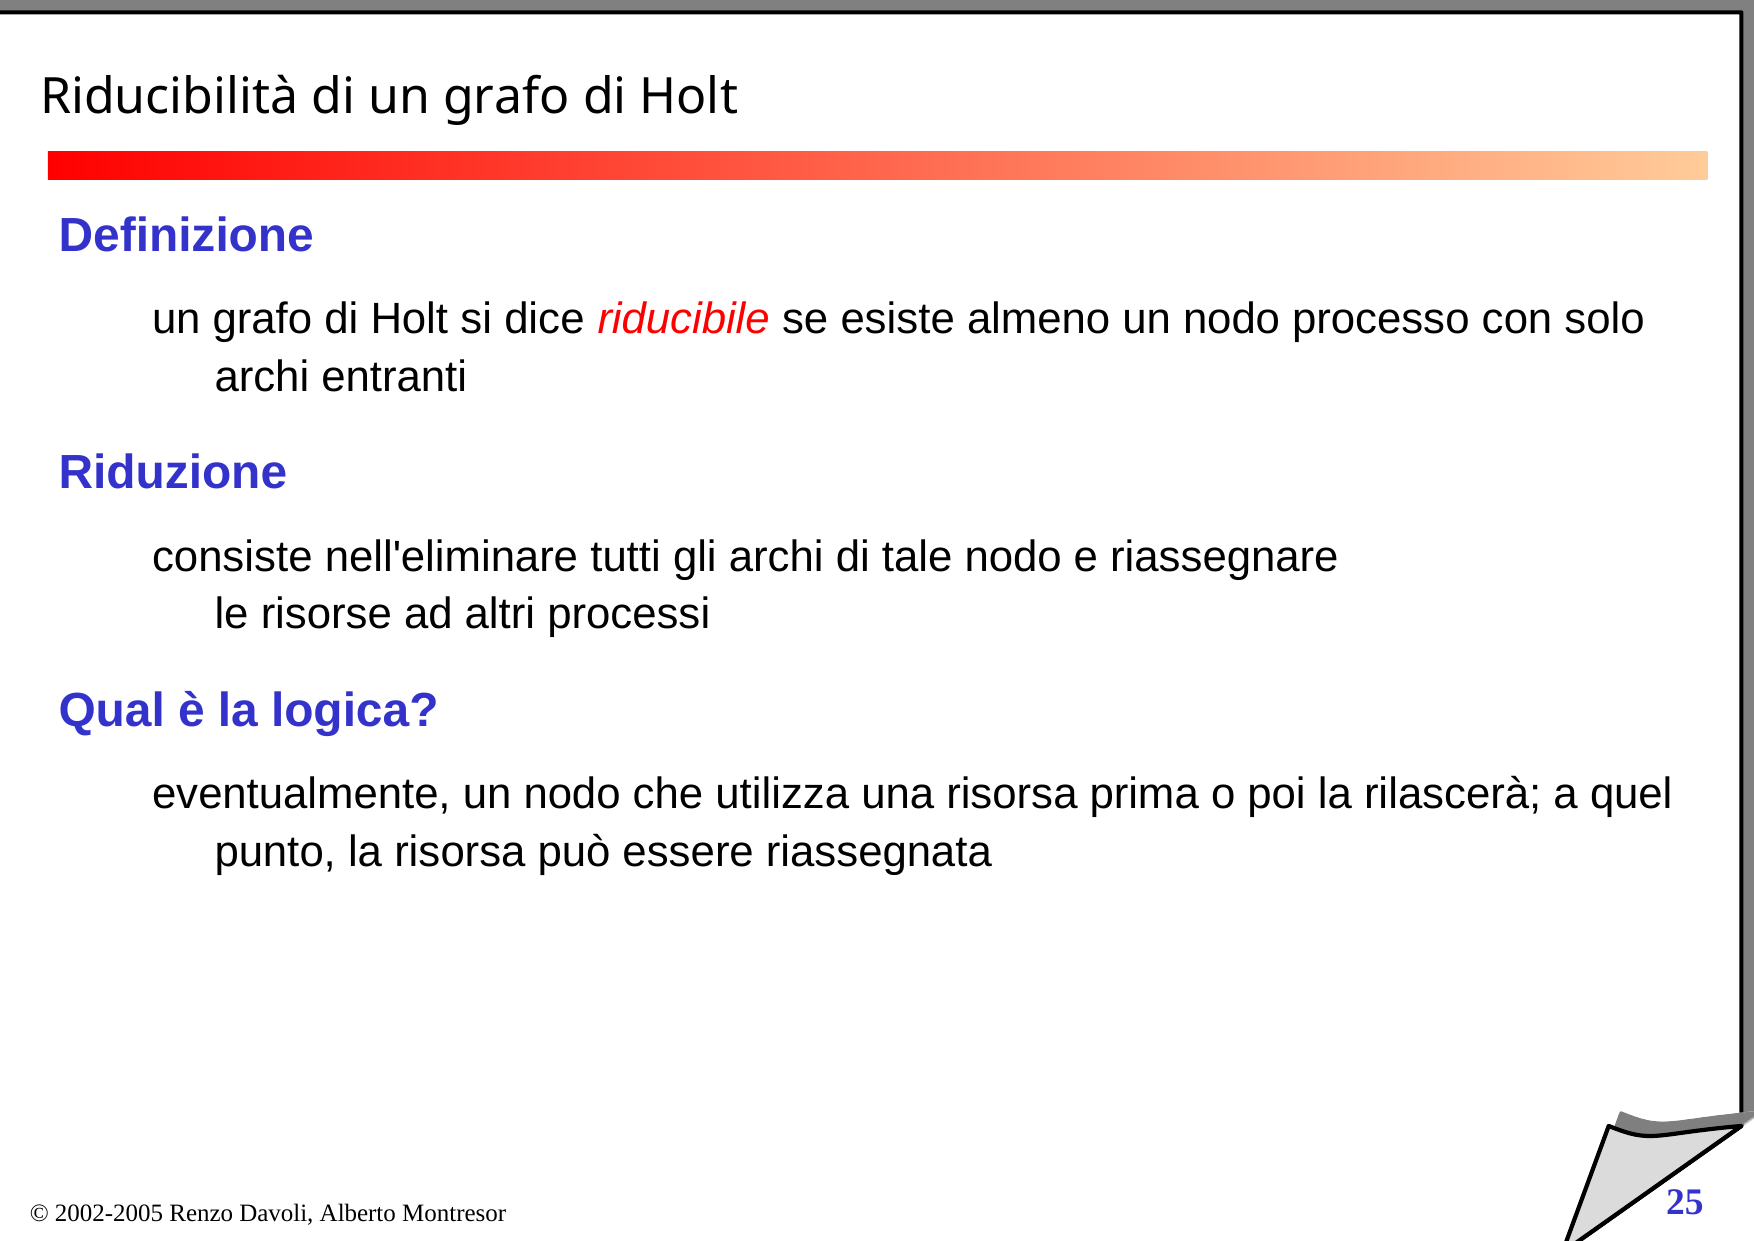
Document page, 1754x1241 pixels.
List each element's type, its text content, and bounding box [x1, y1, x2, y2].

list Definizione un grafo di Holt si dice riducibile se esiste almeno un nodo processo con solo archi entranti Riduzione consiste nell'eliminare tutti gli archi di tale nodo e riassegnare le risorse ad altri processi Qual è la logica? eventualmente, un nodo che utilizza una risorsa prima o poi la rilascerà; a quel punto, la risorsa può essere riassegnata [58, 206, 1696, 944]
text_box q [750, 152, 754, 179]
title Riducibilità di un grafo di Holt [40, 49, 1714, 144]
